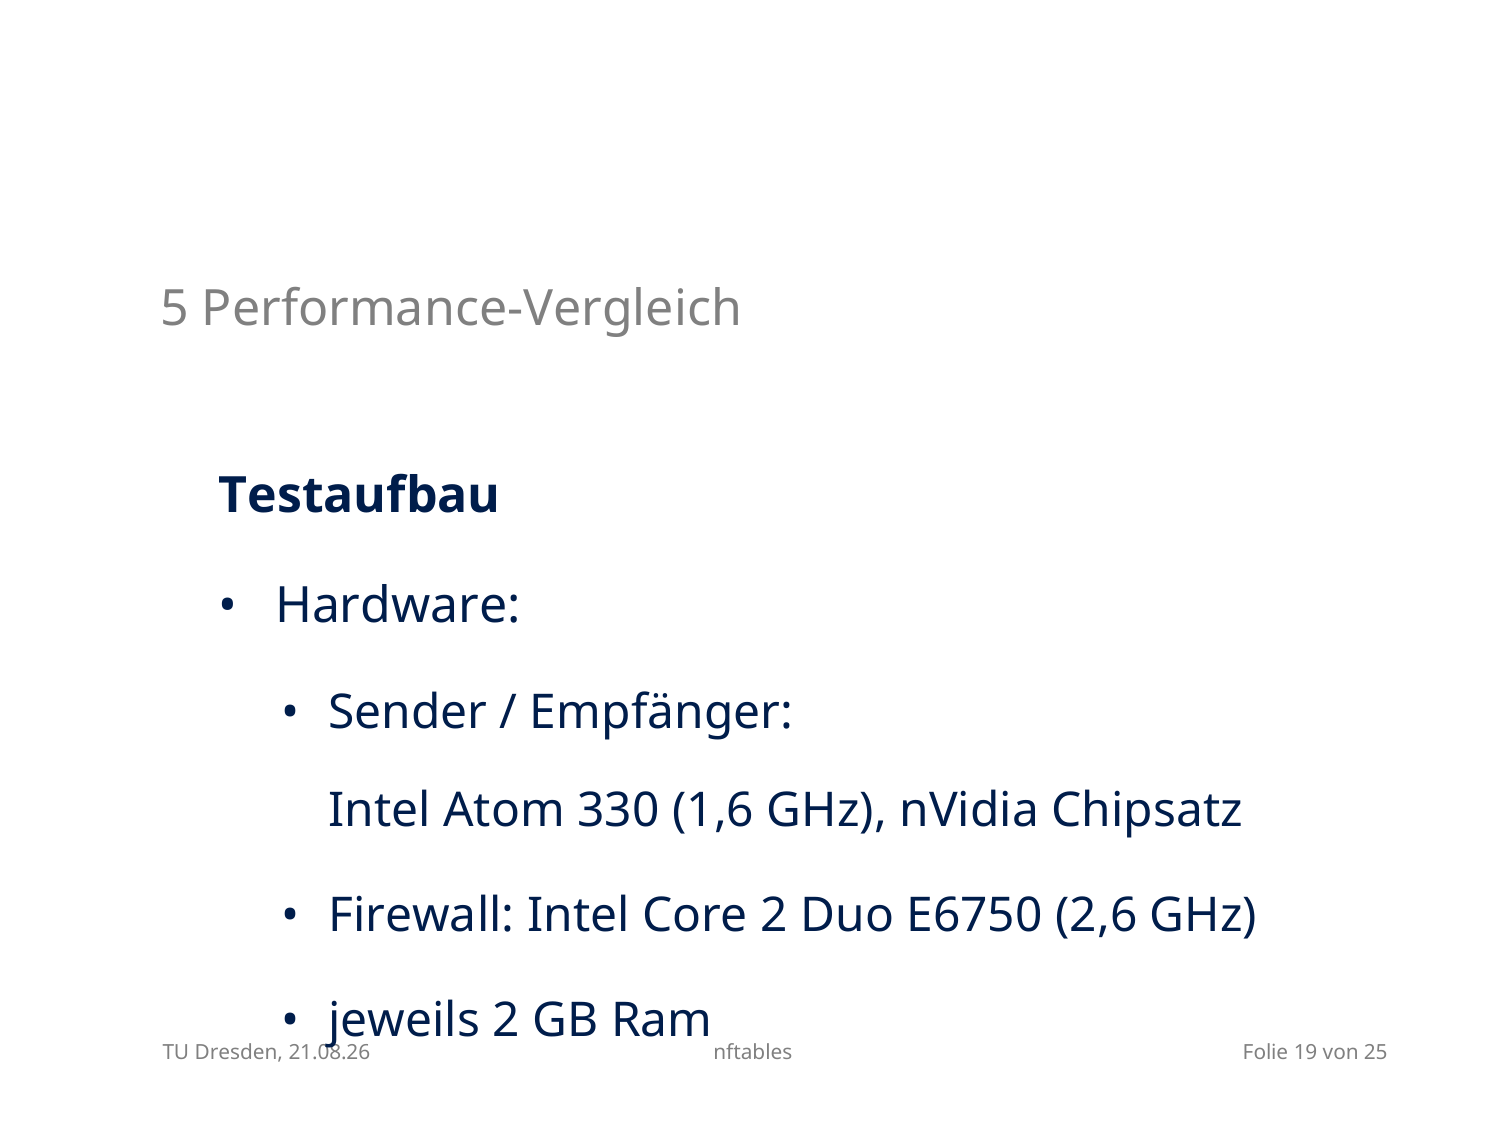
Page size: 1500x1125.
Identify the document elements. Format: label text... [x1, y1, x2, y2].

title 5 Performance-Vergleich [160, 238, 1392, 374]
list Testaufbau Hardware: Sender / Empfänger: Intel Atom 330 (1,6 GHz), nVidia Chipsatz Firewall: Intel Core 2 Duo E6750 (2,6 GHz) jeweils 2 GB Ram [162, 425, 1388, 1078]
